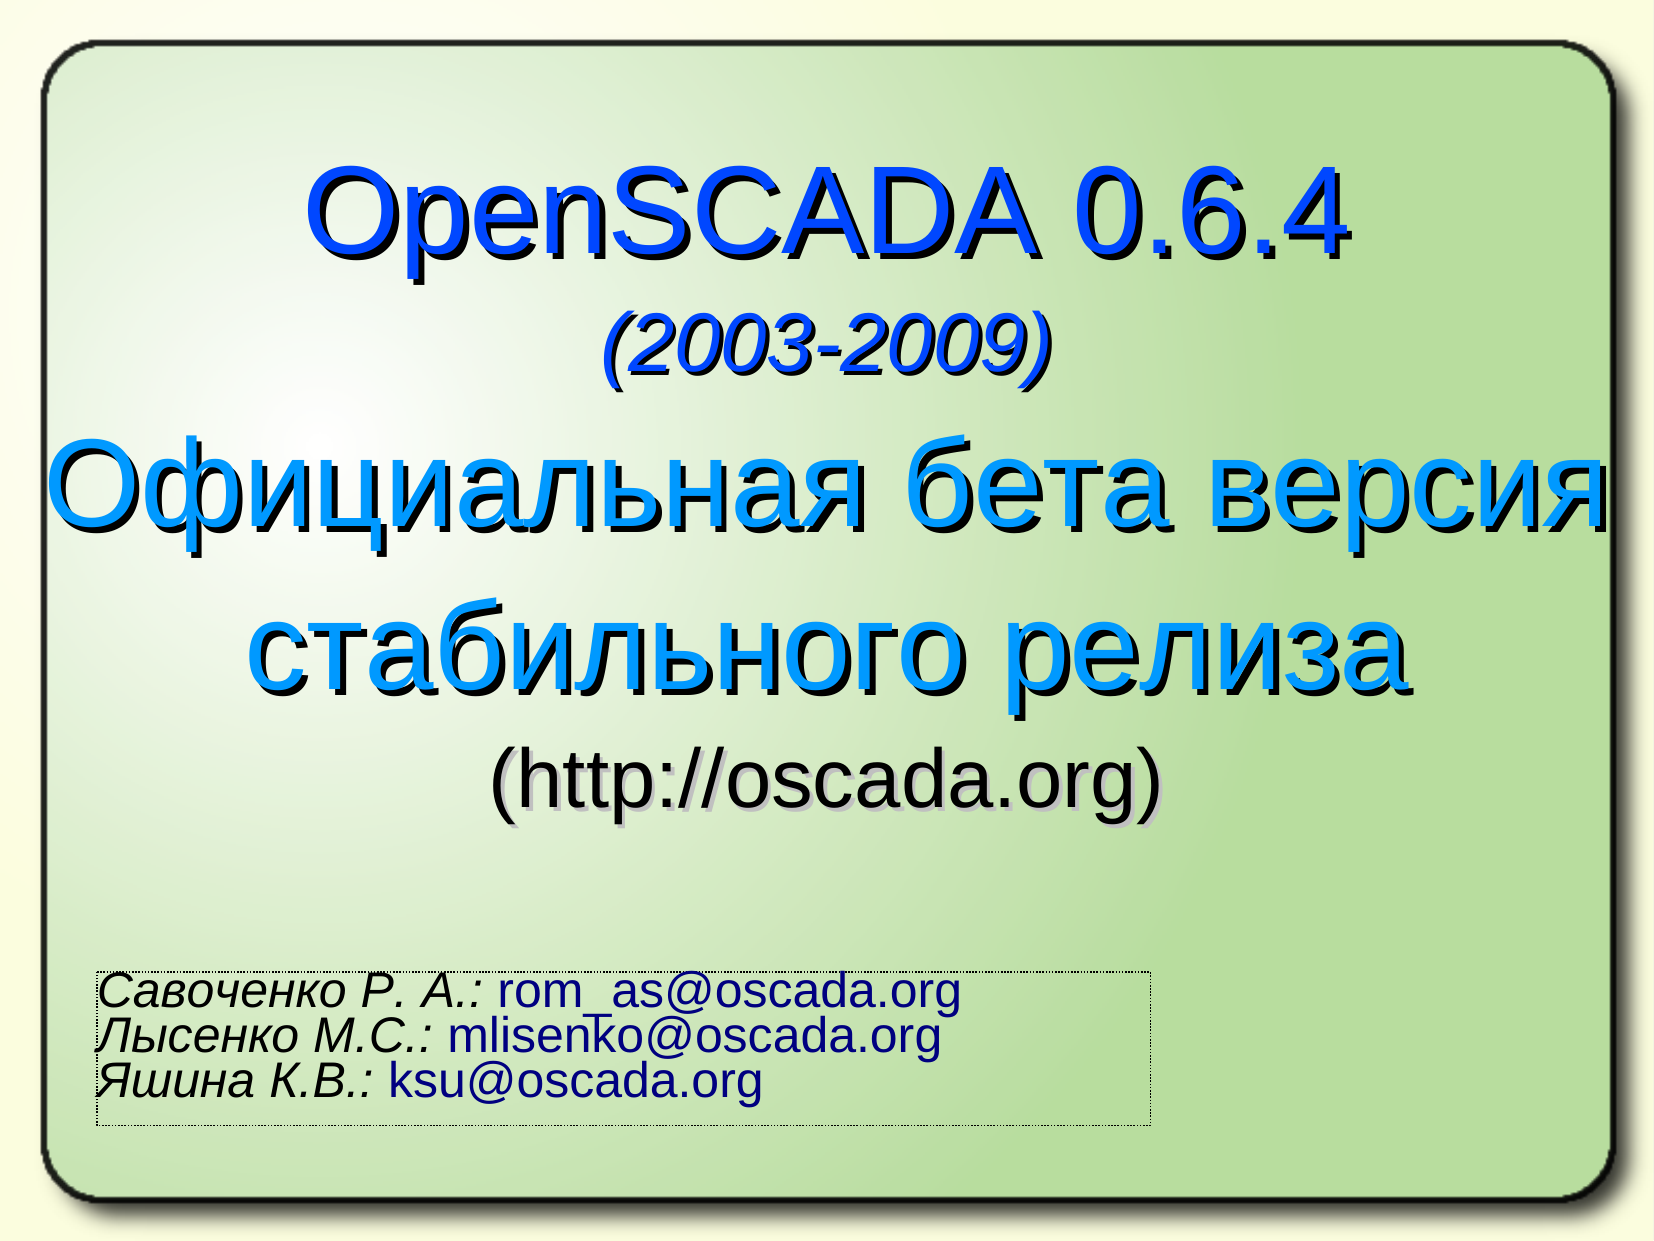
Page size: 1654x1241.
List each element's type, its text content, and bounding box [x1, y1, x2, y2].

picture [0, 0, 1654, 1241]
title OpenSCADA 0.6.4 (2003-2009) Официальная бета версия стабильного релиза (http://oscada.org) [43, 47, 1611, 896]
text_box Савоченко Р. А.: rom_as@oscada.org Лысенко М.С.: mlisenko@oscada.org Яшина К.В.: ksu@oscada.org [96, 972, 1151, 1126]
